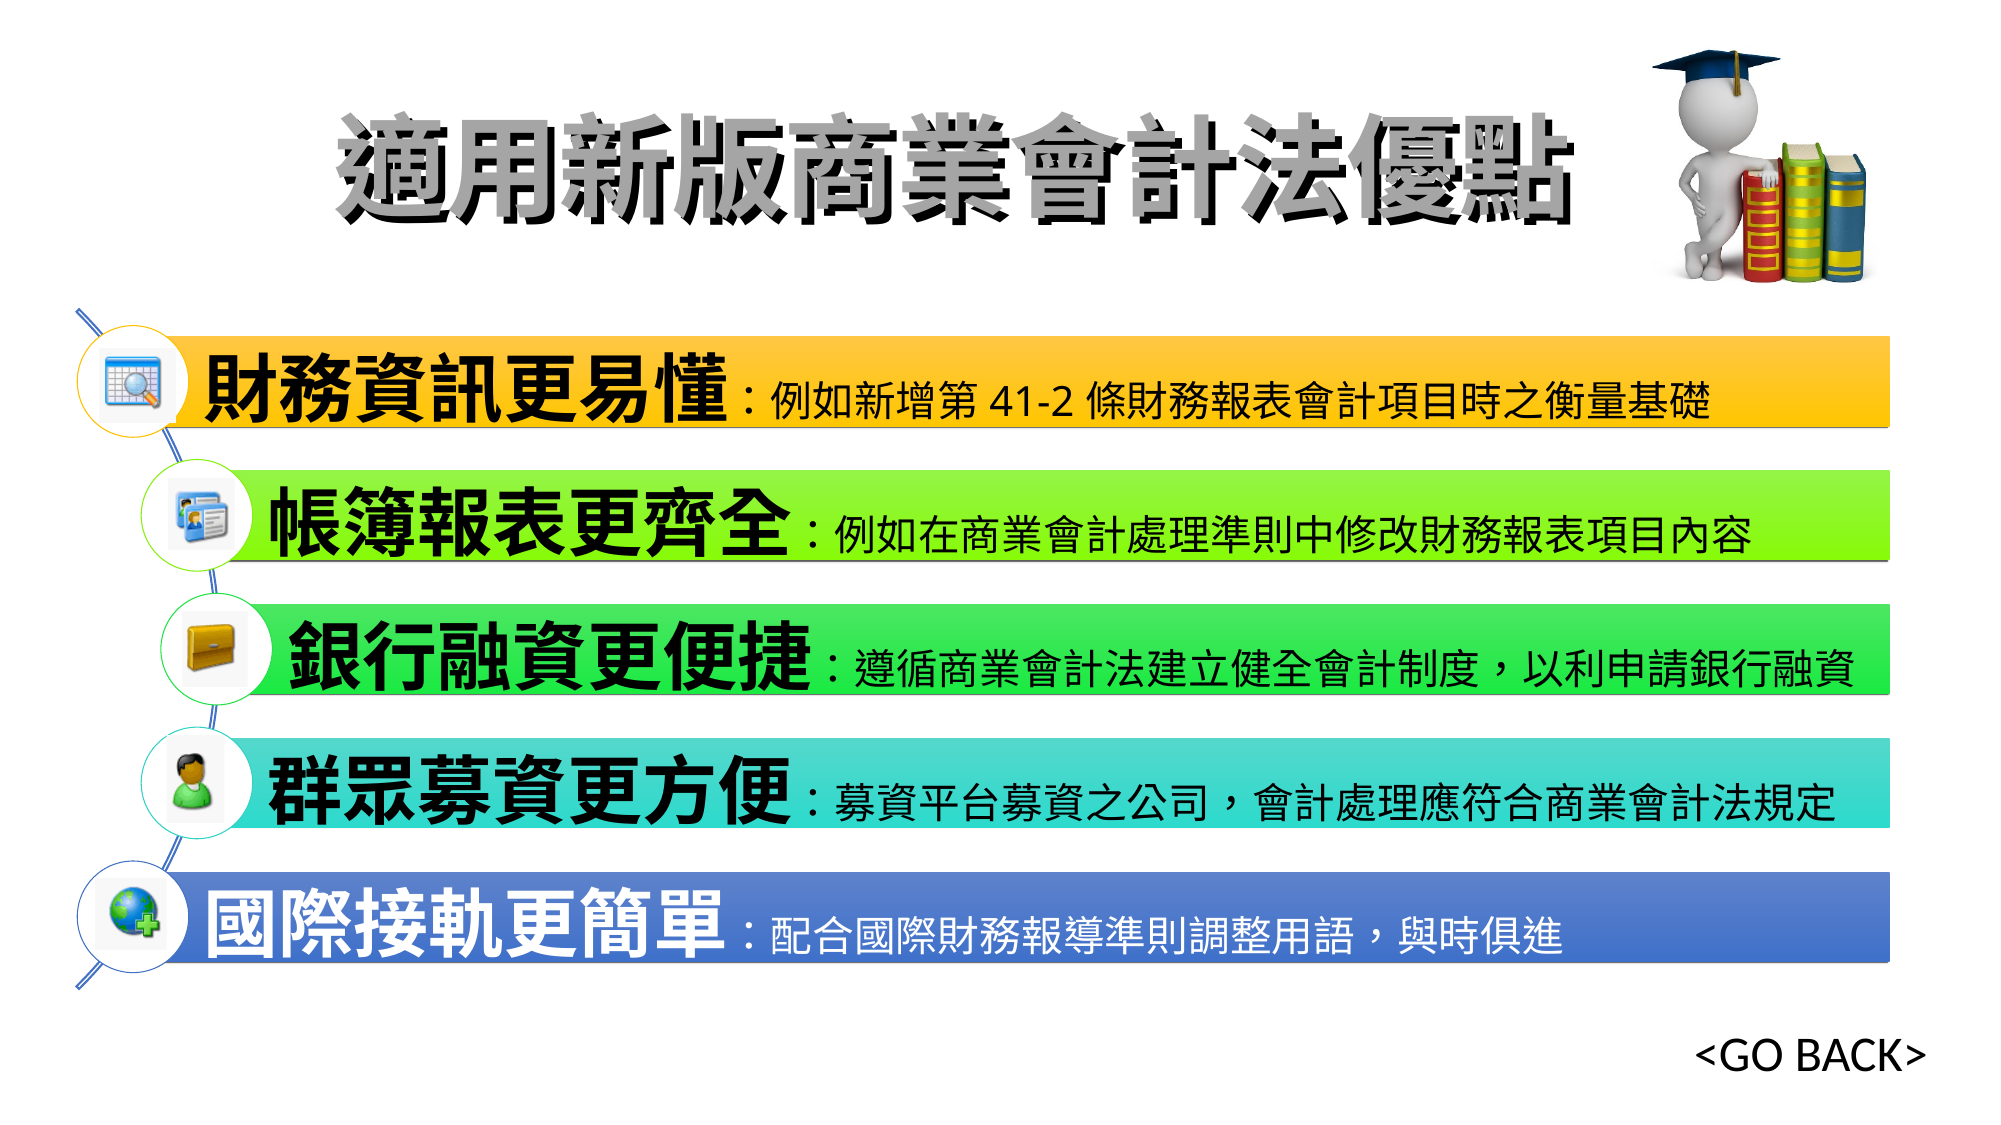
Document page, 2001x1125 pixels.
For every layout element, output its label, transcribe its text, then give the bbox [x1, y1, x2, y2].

picture [166, 735, 225, 823]
text_box 群眾募資更方便：募資平台募資之公司，會計處理應符合商業會計法規定 [232, 738, 1890, 828]
text_box [160, 593, 273, 705]
picture [1629, 22, 1900, 315]
picture [182, 611, 248, 687]
picture [99, 348, 176, 424]
text_box [141, 727, 253, 839]
text_box [141, 459, 253, 572]
text_box [77, 861, 189, 973]
text_box 帳簿報表更齊全：例如在商業會計處理準則中修改財務報表項目內容 [231, 470, 1890, 560]
text_box <GO BACK> [1672, 1006, 1950, 1097]
title 適用新版商業會計法優點 [319, 52, 1605, 293]
text_box 國際接軌更簡單：配合國際財務報導準則調整用語，與時俱進 [168, 872, 1890, 962]
text_box 銀行融資更便捷：遵循商業會計法建立健全會計制度，以利申請銀行融資 [251, 604, 1890, 694]
picture [95, 878, 167, 950]
picture [167, 478, 235, 550]
text_box 財務資訊更易懂：例如新增第41-2條財務報表會計項目時之衡量基礎 [167, 336, 1890, 427]
text_box [77, 325, 189, 438]
